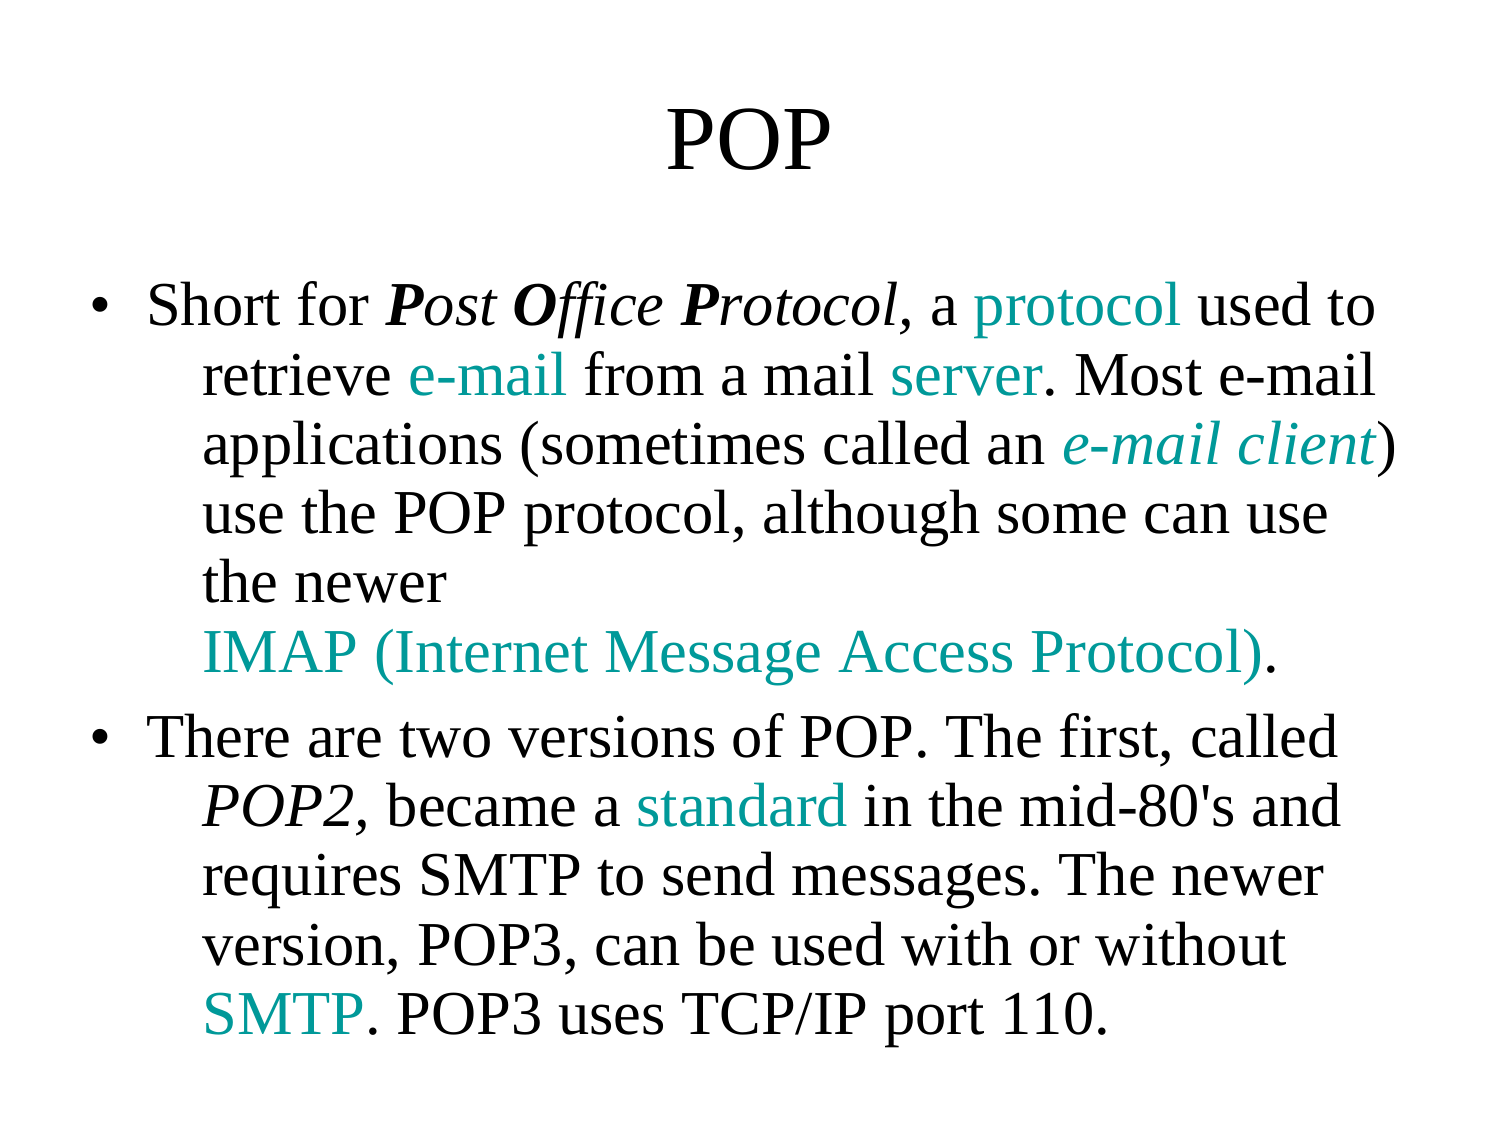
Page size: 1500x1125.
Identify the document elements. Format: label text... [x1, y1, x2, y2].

title POP [75, 45, 1426, 233]
list Short for Post Office Protocol, a protocol used to retrieve e-mail from a mail server. Most e-mail applications (sometimes called an e-mail client) use the POP protocol, although some can use the newer IMAP (Internet Message Access Protocol). There are two versions of POP. The first, called POP2, became a standard in the mid-80's and requires SMTP to send messages. The newer version, POP3, can be used with or without SMTP. POP3 uses TCP/IP port 110. [75, 262, 1426, 1059]
